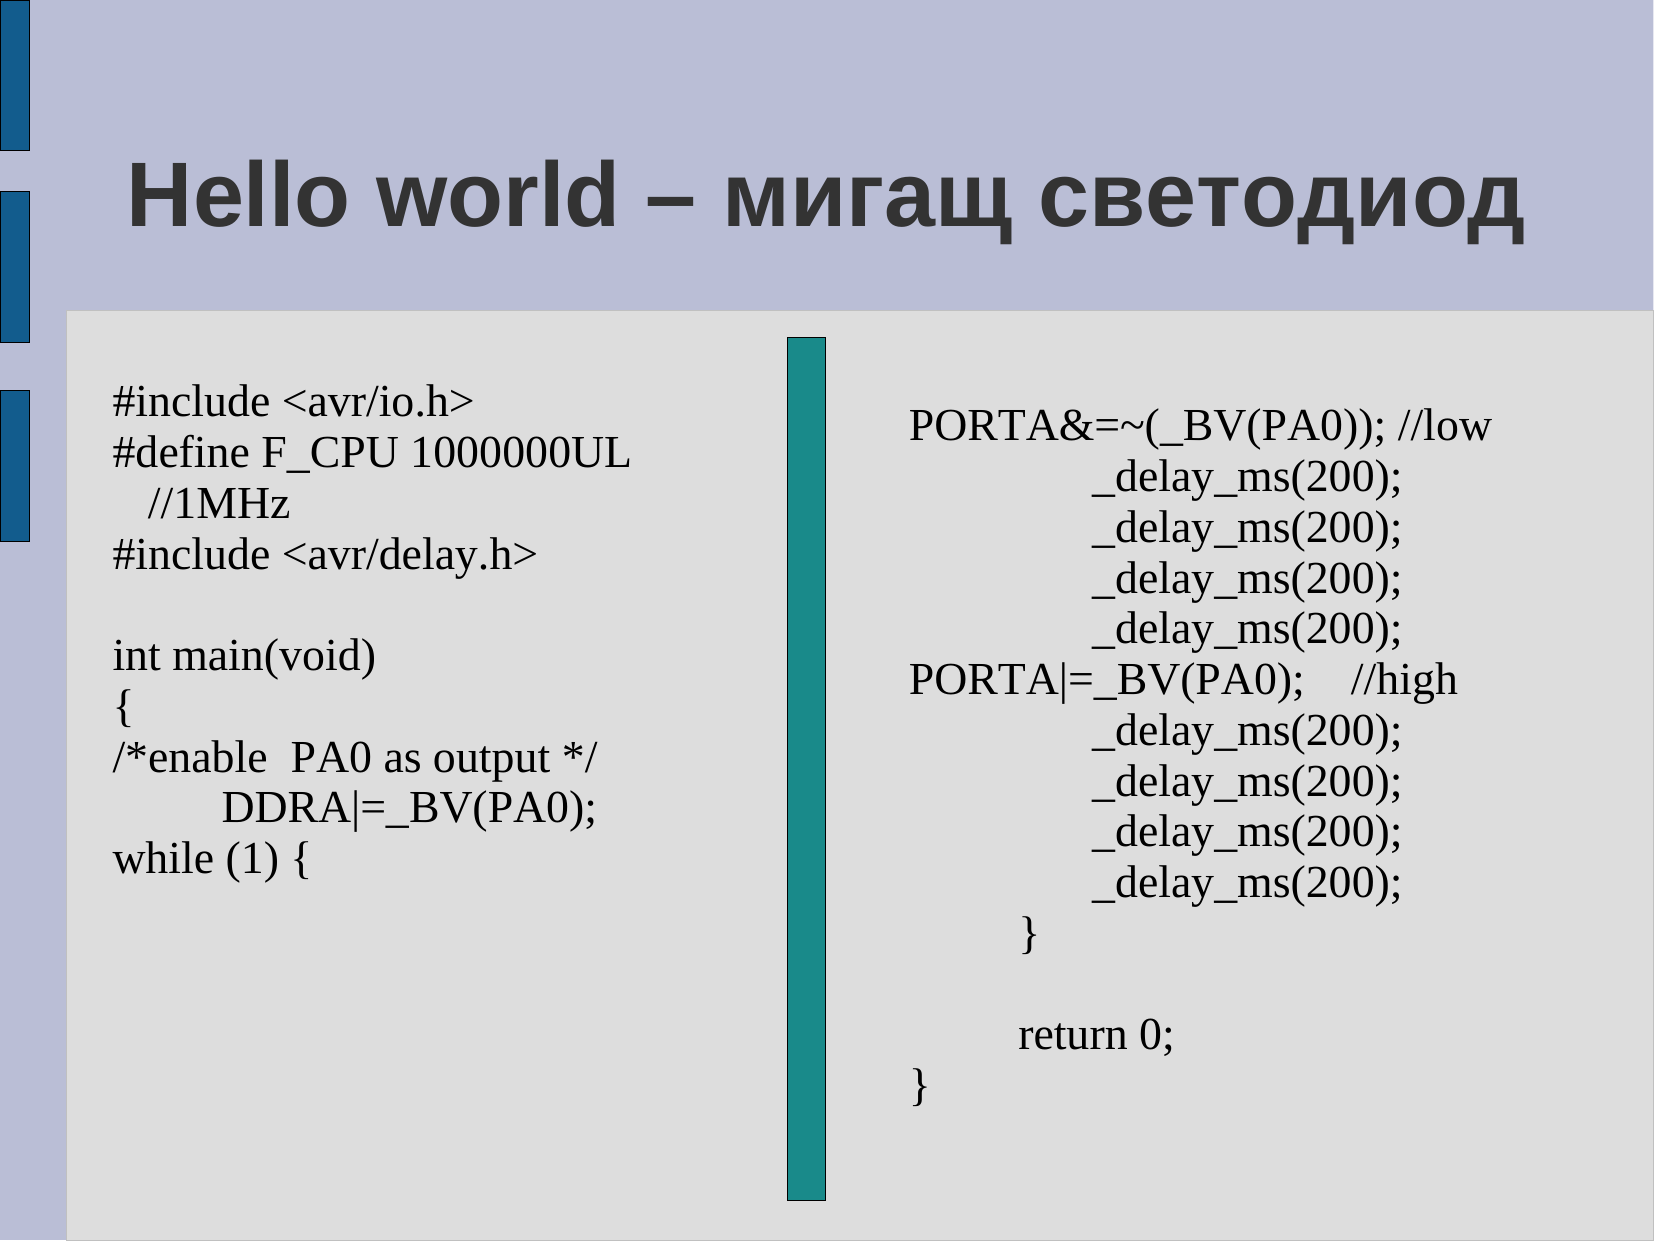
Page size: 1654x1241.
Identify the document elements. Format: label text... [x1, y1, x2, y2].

text_box PORTA&=~(_BV(PA0)); //low _delay_ms(200); _delay_ms(200); _delay_ms(200); _delay_ms(200); PORTA|=_BV(PA0); //high _delay_ms(200); _delay_ms(200); _delay_ms(200); _delay_ms(200); } return 0; } [909, 315, 1576, 1145]
title Hello world – мигащ светодиод [121, 91, 1534, 299]
text_box [787, 337, 826, 1201]
subtitle #include <avr/io.h> #define F_CPU 1000000UL //1MHz #include <avr/delay.h> int main(void) { /*enable PA0 as output */ DDRA|=_BV(PA0); while (1) { [112, 300, 779, 1163]
